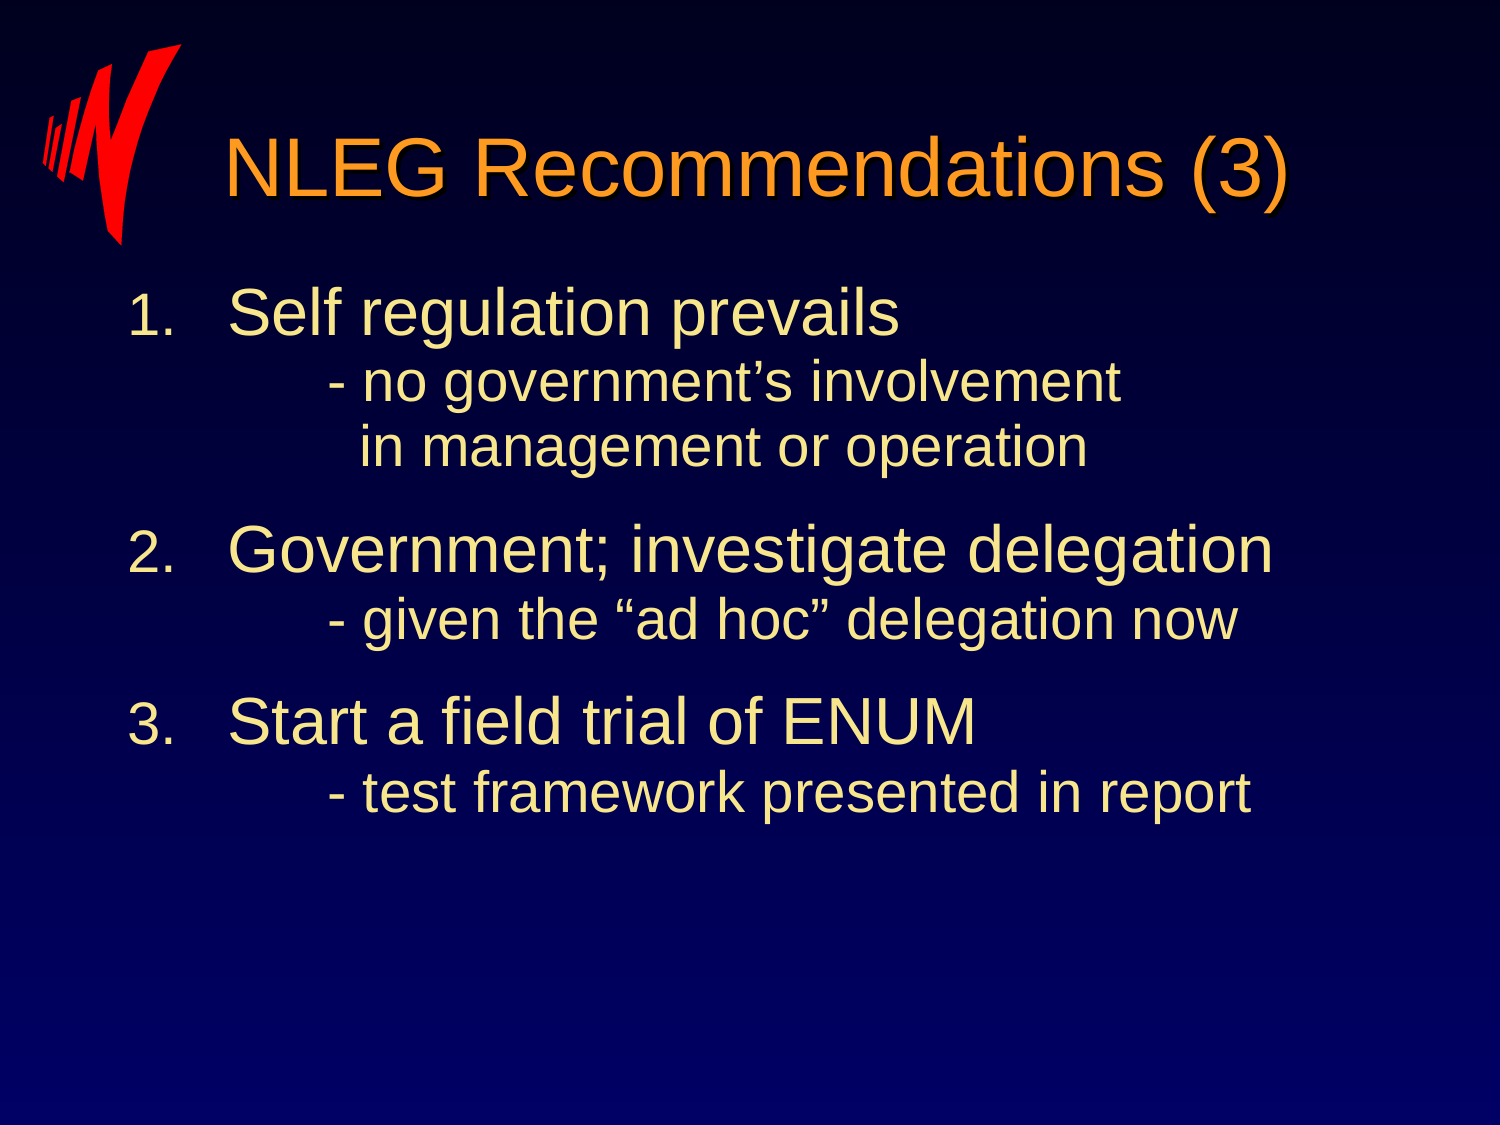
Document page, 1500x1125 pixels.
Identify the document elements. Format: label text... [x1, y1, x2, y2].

list Self regulation prevails - no government’s involvement in management or operation Government; investigate delegation - given the “ad hoc” delegation now Start a field trial of ENUM - test framework presented in report [112, 267, 1401, 1038]
title NLEG Recommendations (3) [194, 78, 1320, 266]
